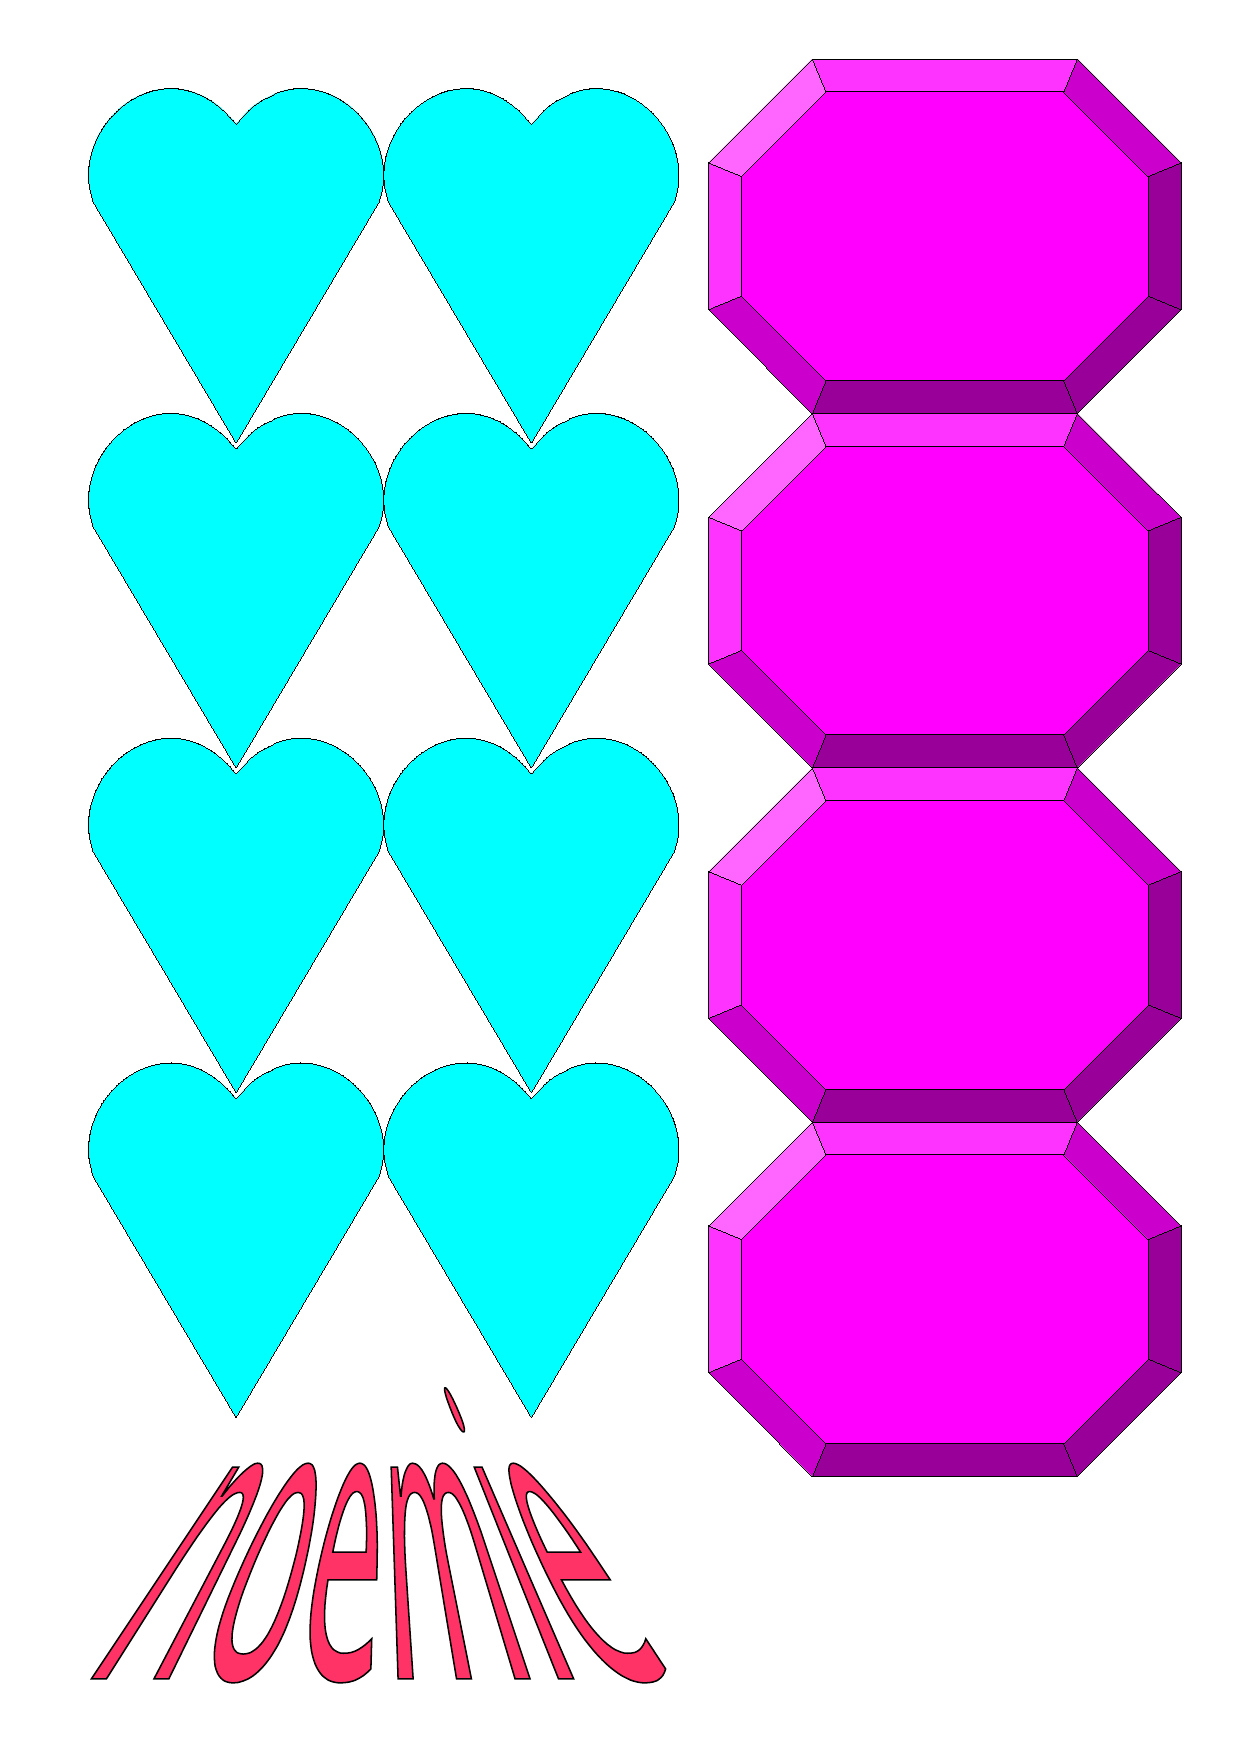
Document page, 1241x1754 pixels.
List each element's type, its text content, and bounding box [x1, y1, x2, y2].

text_box noemie [474, 1467, 574, 1679]
text_box [88, 738, 679, 1093]
text_box noemie [310, 1463, 378, 1683]
text_box noemie [214, 1463, 317, 1683]
text_box noemie [391, 1463, 531, 1679]
text_box [708, 59, 1182, 1477]
text_box [88, 413, 679, 768]
text_box noemie [508, 1463, 666, 1683]
text_box [88, 1062, 679, 1418]
text_box noemie [91, 1463, 263, 1679]
text_box [88, 88, 679, 443]
text_box noemie [444, 1387, 465, 1432]
